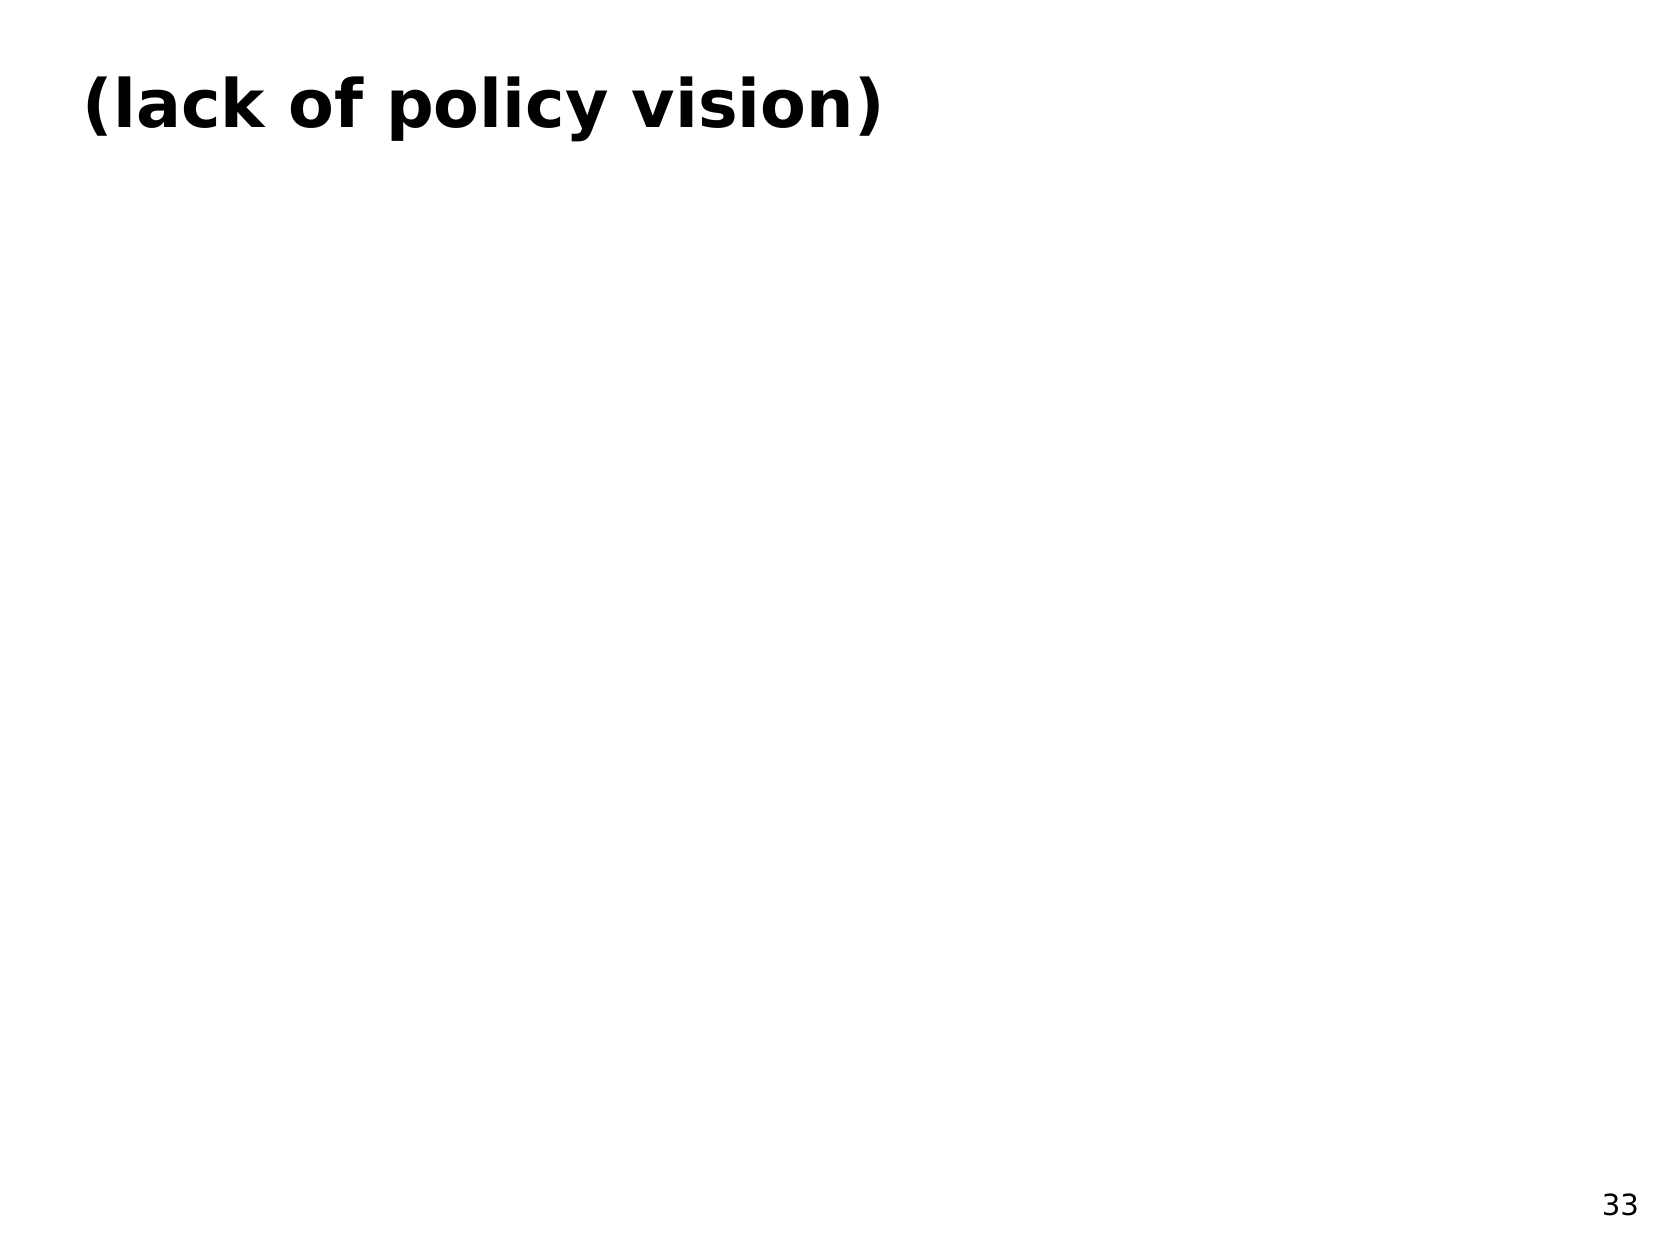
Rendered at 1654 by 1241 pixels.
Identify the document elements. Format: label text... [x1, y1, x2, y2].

list (lack of policy vision) [82, 65, 1571, 1062]
